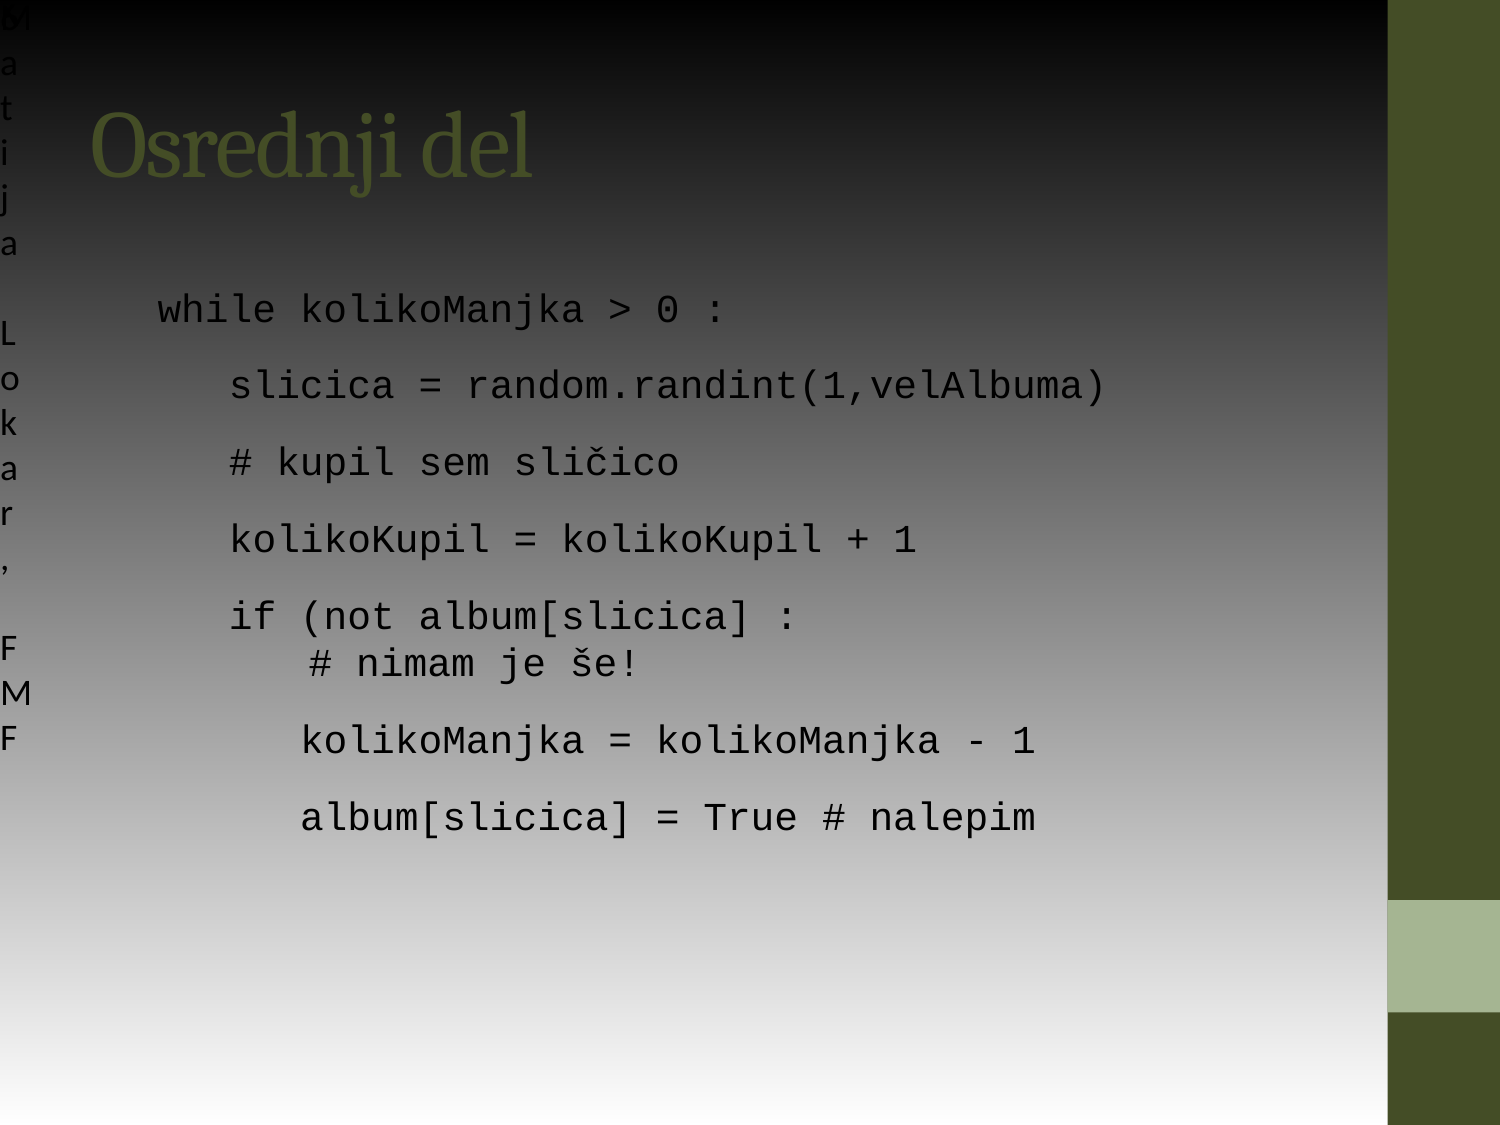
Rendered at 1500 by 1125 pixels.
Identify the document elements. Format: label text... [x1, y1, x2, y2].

title Osrednji del [75, 45, 1325, 233]
list while kolikoManjka > 0 : slicica = random.randint(1,velAlbuma) # kupil sem sličico kolikoKupil = kolikoKupil + 1 if (not album[slicica] : # nimam je še! kolikoManjka = kolikoManjka - 1 album[slicica] = True # nalepim [0, 275, 1500, 1050]
